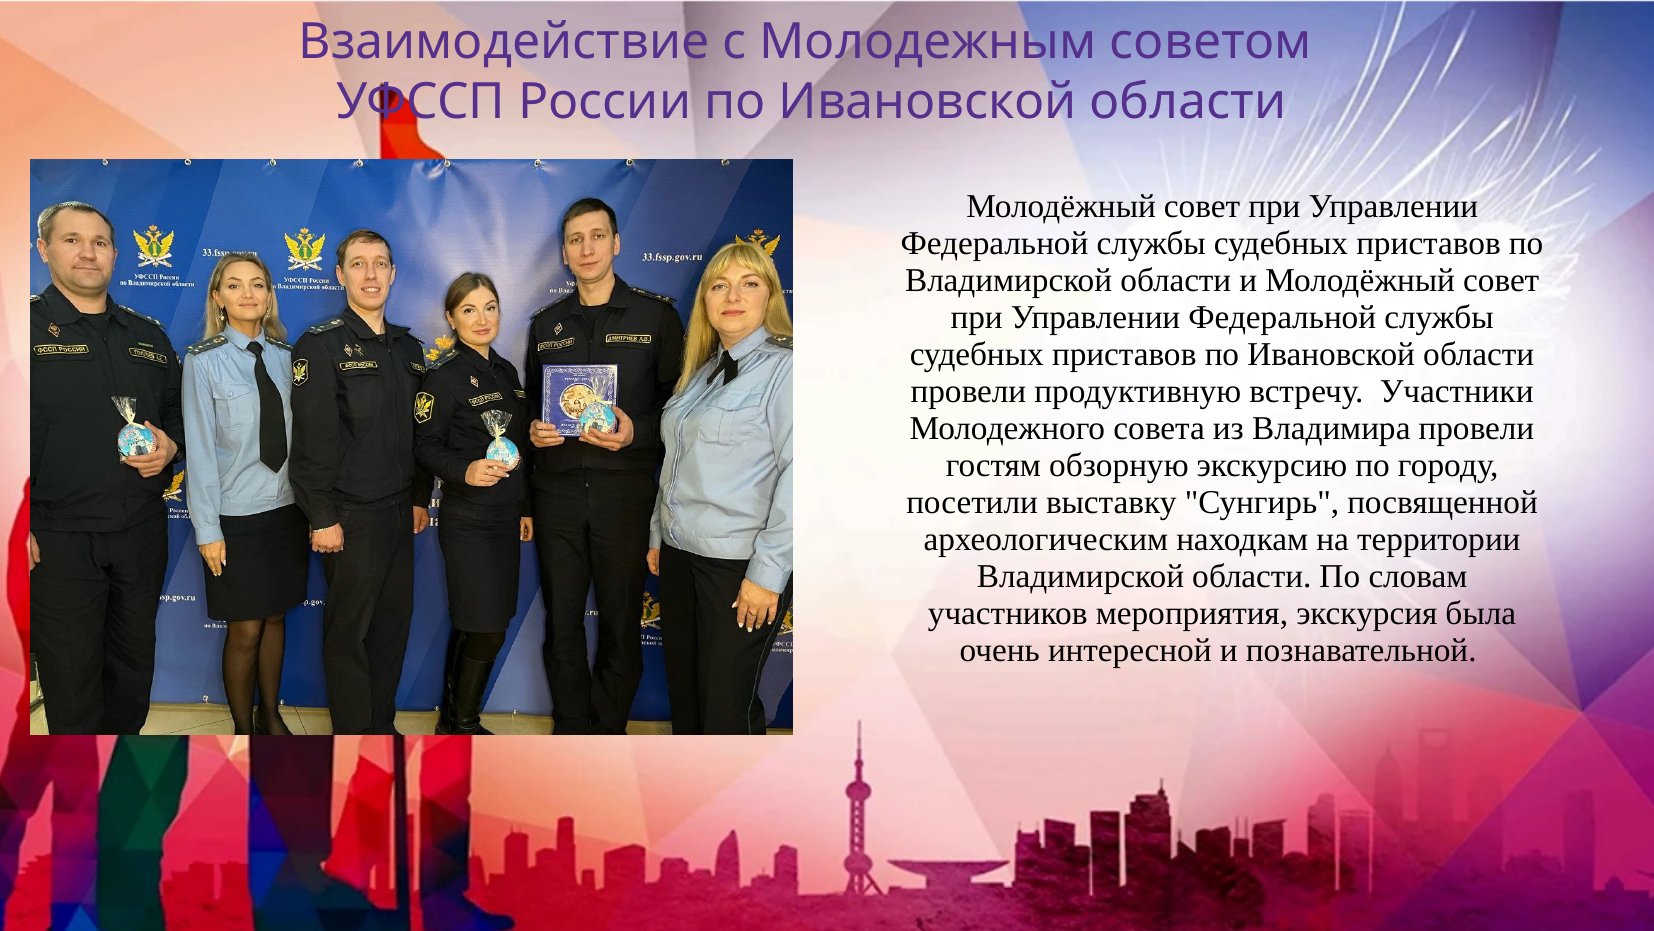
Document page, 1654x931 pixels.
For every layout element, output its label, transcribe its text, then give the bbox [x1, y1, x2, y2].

picture [0, 0, 1654, 931]
text_box Взаимодействие с Молодежным советом УФССП России по Ивановской области [292, 3, 1332, 135]
text_box Молодёжный совет при Управлении Федеральной службы судебных приставов по Владимирской области и Молодёжный совет при Управлении Федеральной службы судебных приставов по Ивановской области провели продуктивную встречу. Участники Молодежного совета из Владимира провели гостям обзорную экскурсию по городу, посетили выставку "Сунгирь", посвященной археологическим находкам на территории Владимирской области. По словам участников мероприятия, экскурсия была очень интересной и познавательной. [885, 180, 1561, 691]
